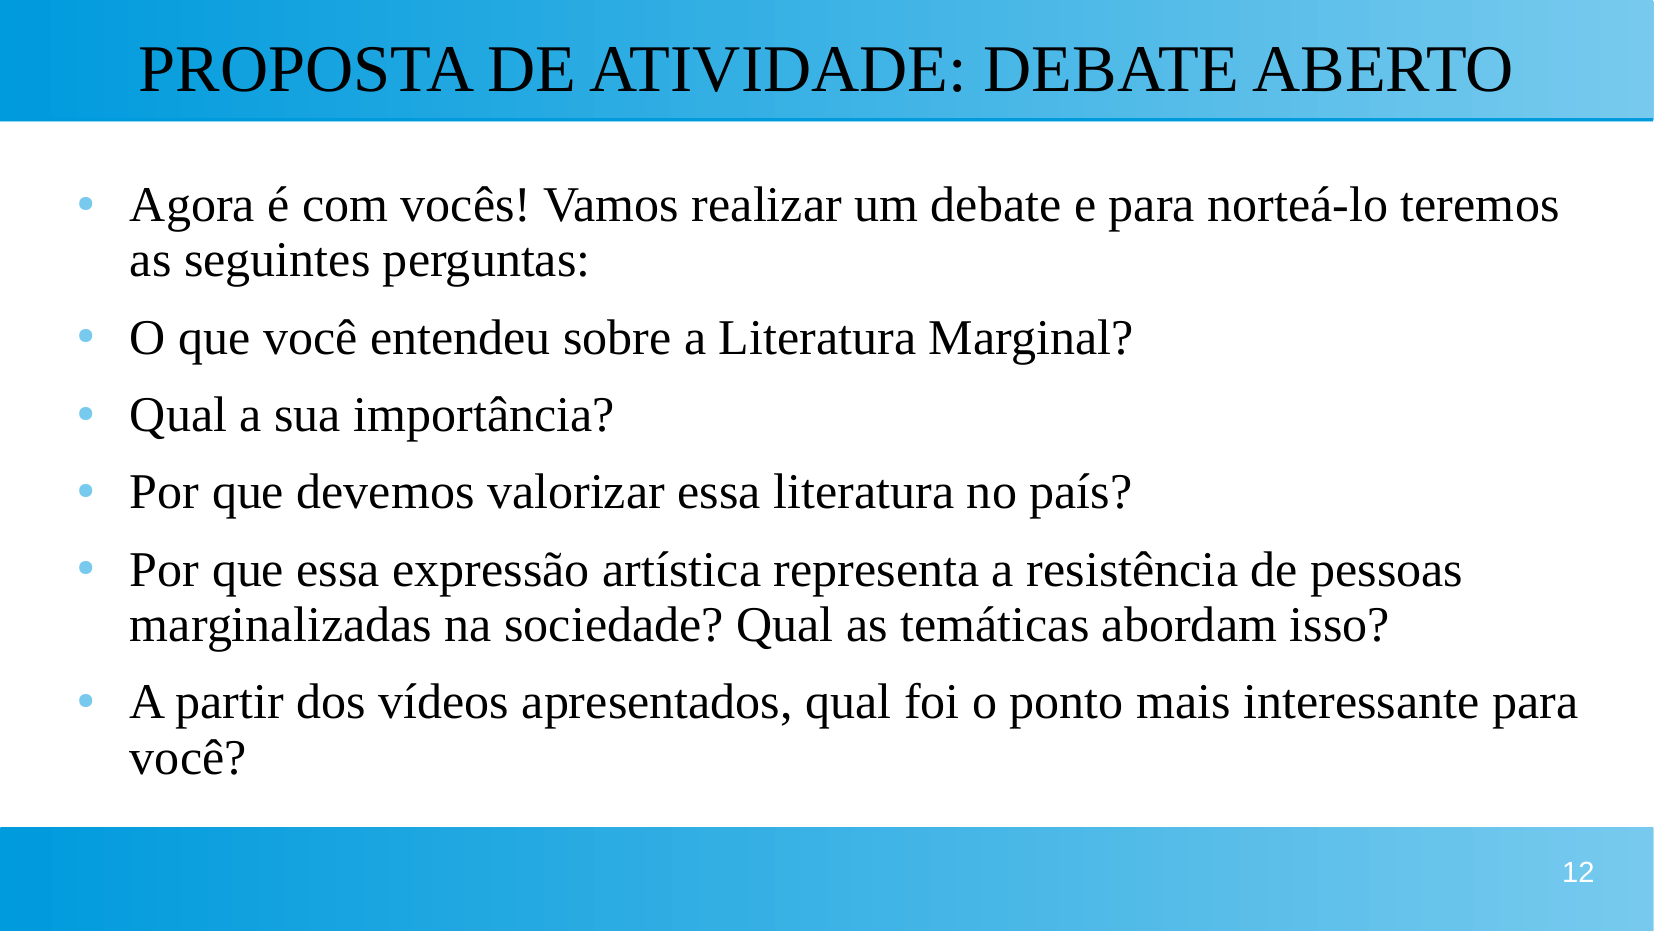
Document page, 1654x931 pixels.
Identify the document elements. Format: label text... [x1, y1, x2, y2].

list Agora é com vocês! Vamos realizar um debate e para norteá-lo teremos as seguintes perguntas: O que você entendeu sobre a Literatura Marginal? Qual a sua importância? Por que devemos valorizar essa literatura no país? Por que essa expressão artística representa a resistência de pessoas marginalizadas na sociedade? Qual as temáticas abordam isso? A partir dos vídeos apresentados, qual foi o ponto mais interessante para você? [59, 177, 1595, 768]
title PROPOSTA DE ATIVIDADE: DEBATE ABERTO [59, 29, 1595, 108]
